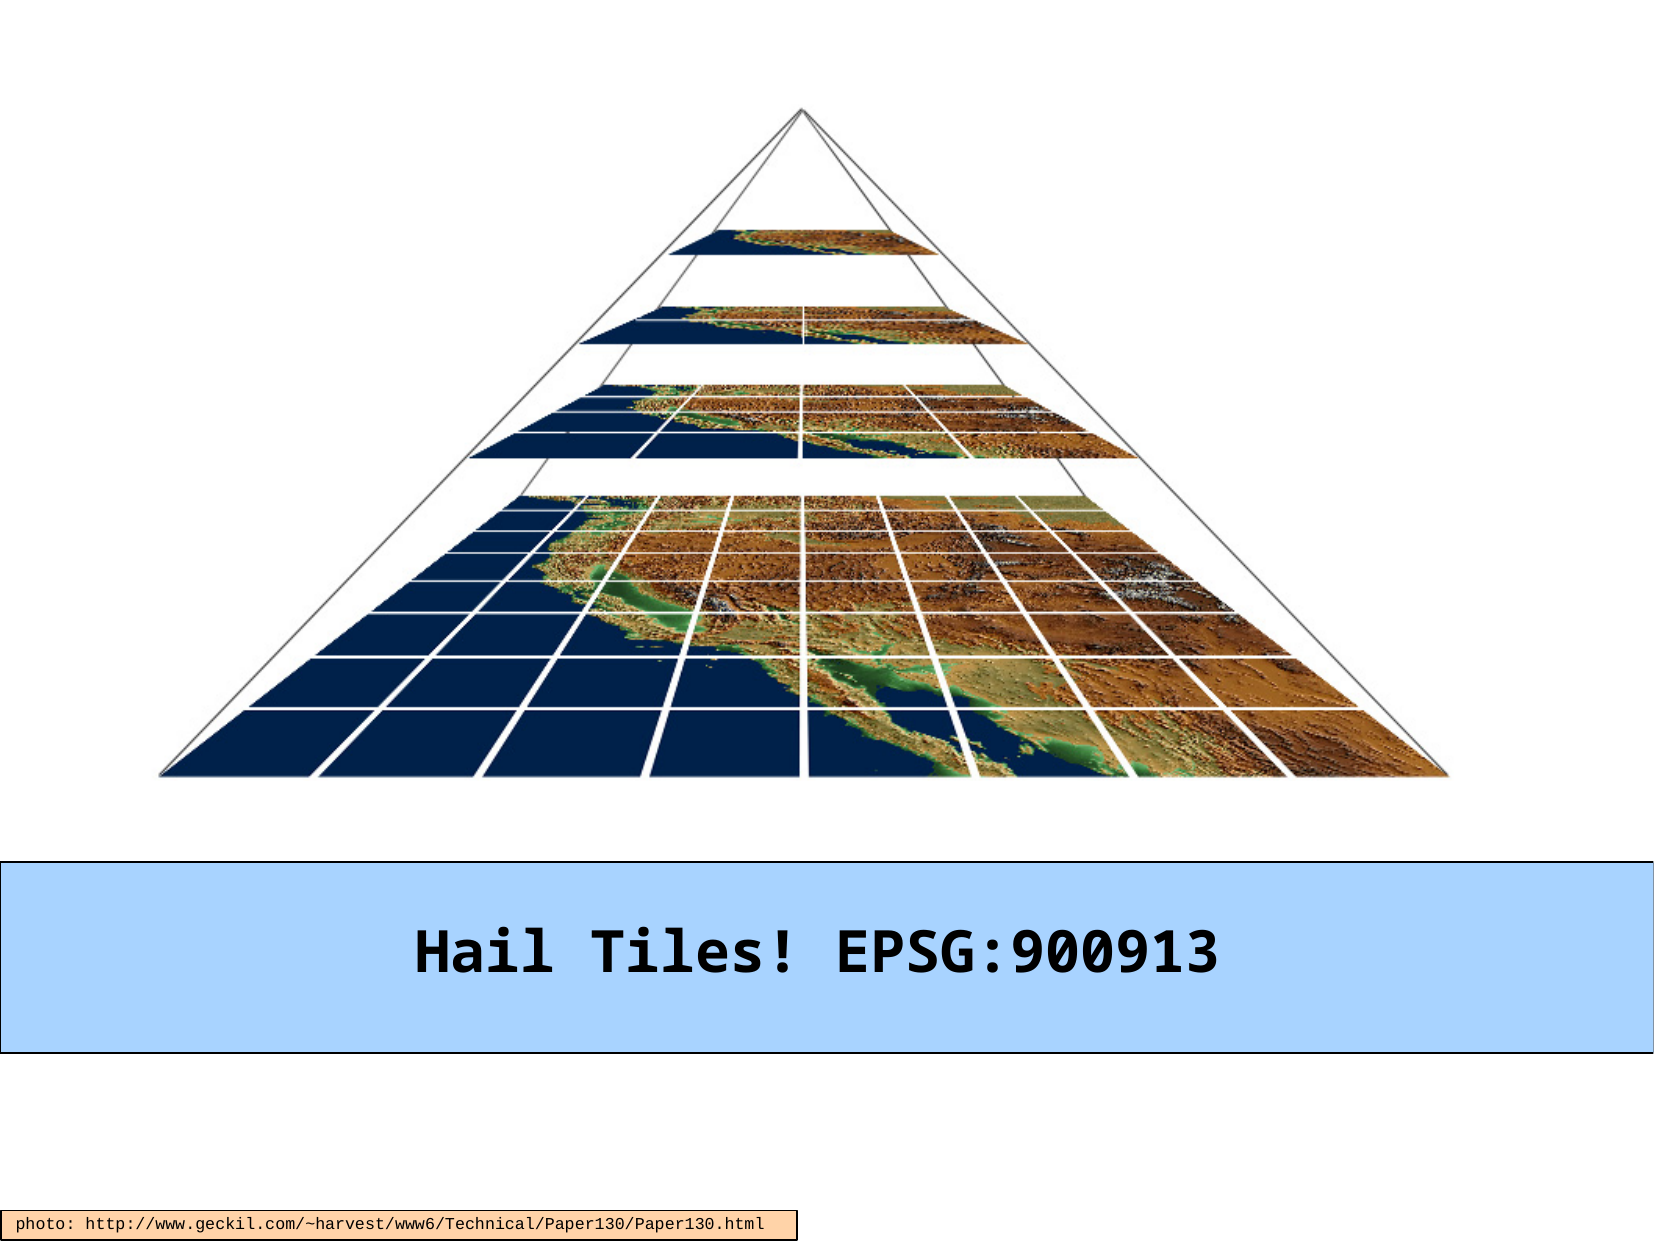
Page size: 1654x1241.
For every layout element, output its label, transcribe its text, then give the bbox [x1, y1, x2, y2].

text_box photo: http://www.geckil.com/~harvest/www6/Technical/Paper130/Paper130.html [0, 1210, 798, 1241]
text_box Hail Tiles! EPSG:900913 [5, 926, 1596, 1105]
picture [140, 80, 1480, 795]
text_box [0, 862, 1654, 1053]
